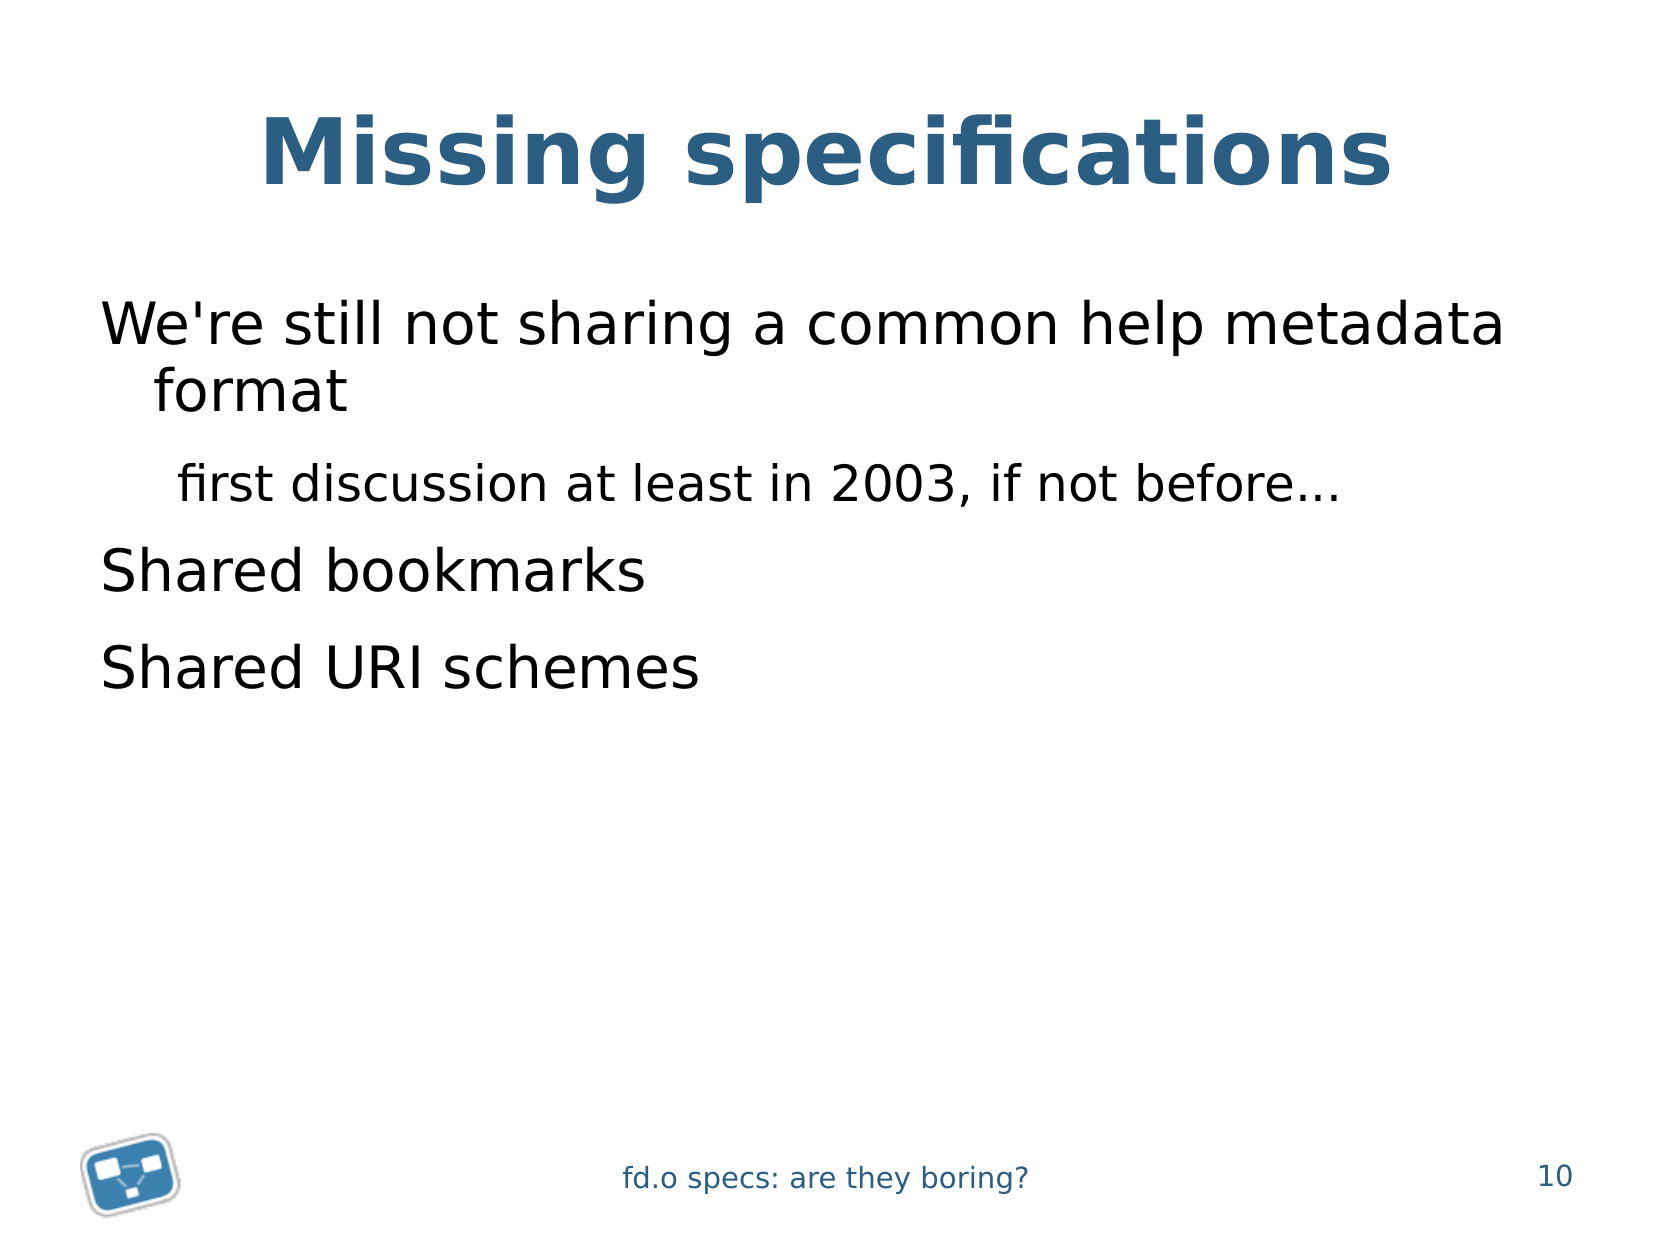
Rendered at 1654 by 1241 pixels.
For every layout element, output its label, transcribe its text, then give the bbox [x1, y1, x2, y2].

title Missing specifications [82, 56, 1571, 250]
list We're still not sharing a common help metadata format first discussion at least in 2003, if not before... Shared bookmarks Shared URI schemes [82, 290, 1571, 1094]
picture [80, 1133, 182, 1218]
